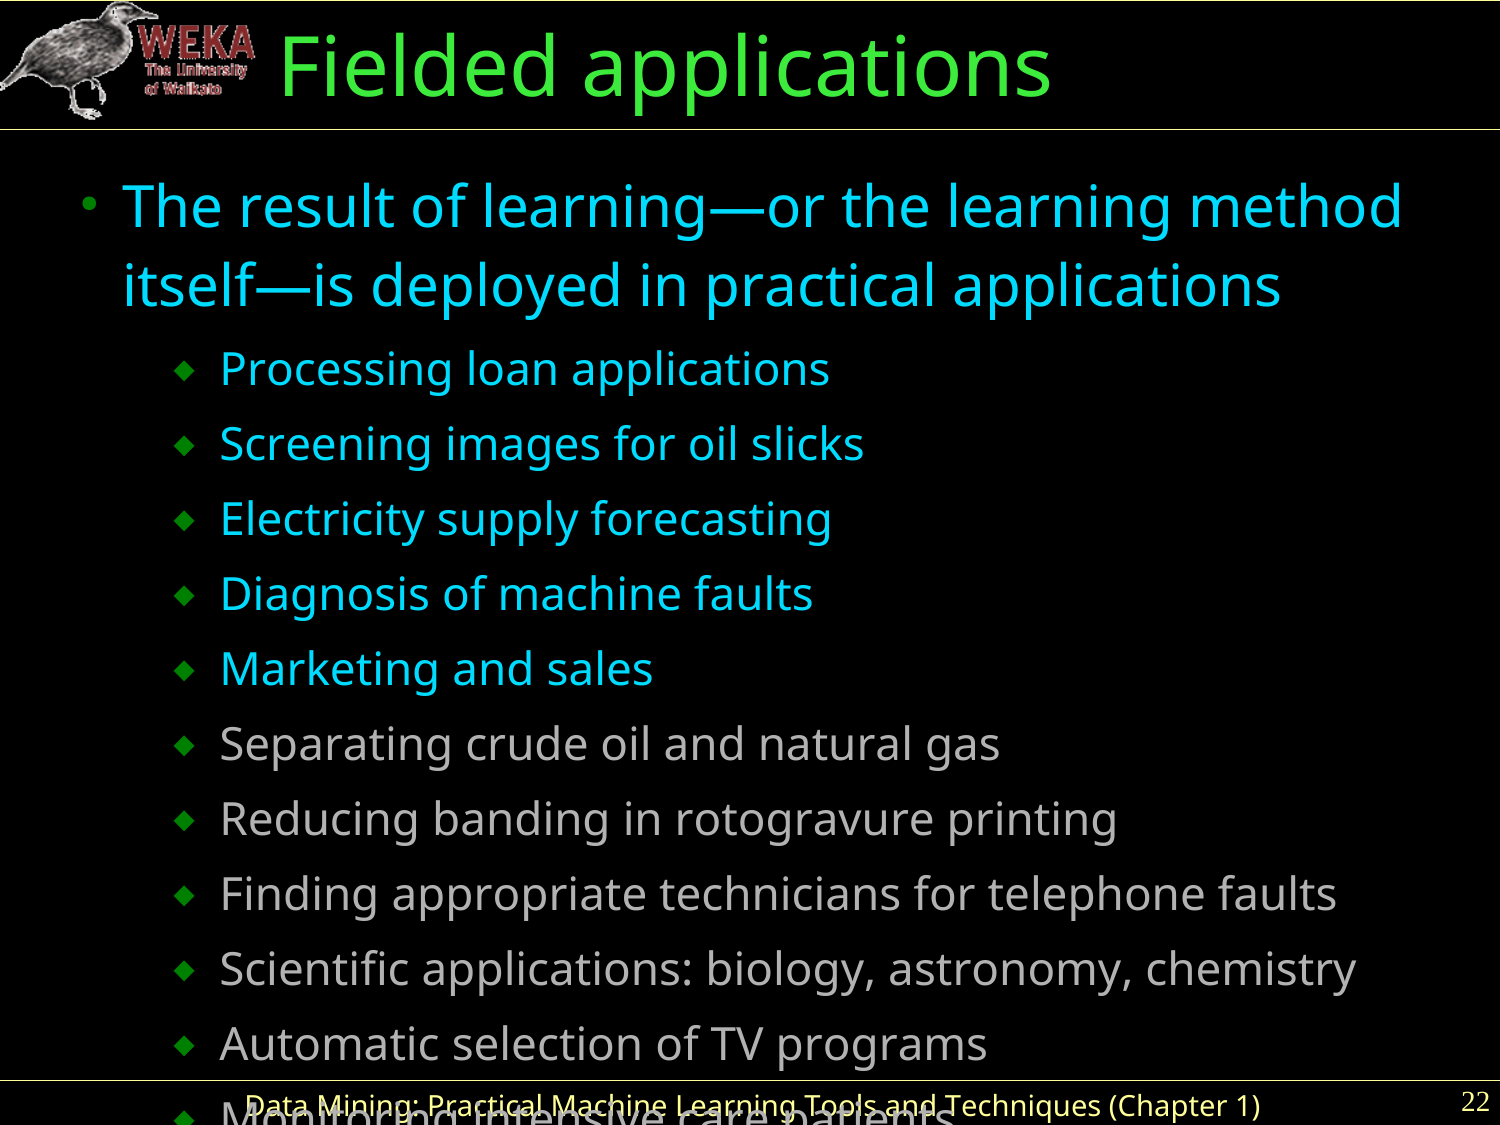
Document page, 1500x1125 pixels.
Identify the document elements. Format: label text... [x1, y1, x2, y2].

list The result of learning—or the learning method itself—is deployed in practical applications Processing loan applications Screening images for oil slicks Electricity supply forecasting Diagnosis of machine faults Marketing and sales Separating crude oil and natural gas Reducing banding in rotogravure printing Finding appropriate technicians for telephone faults Scientific applications: biology, astronomy, chemistry Automatic selection of TV programs Monitoring intensive care patients [65, 157, 1475, 1088]
title Fielded applications [263, 0, 1500, 159]
picture [0, 1, 263, 129]
